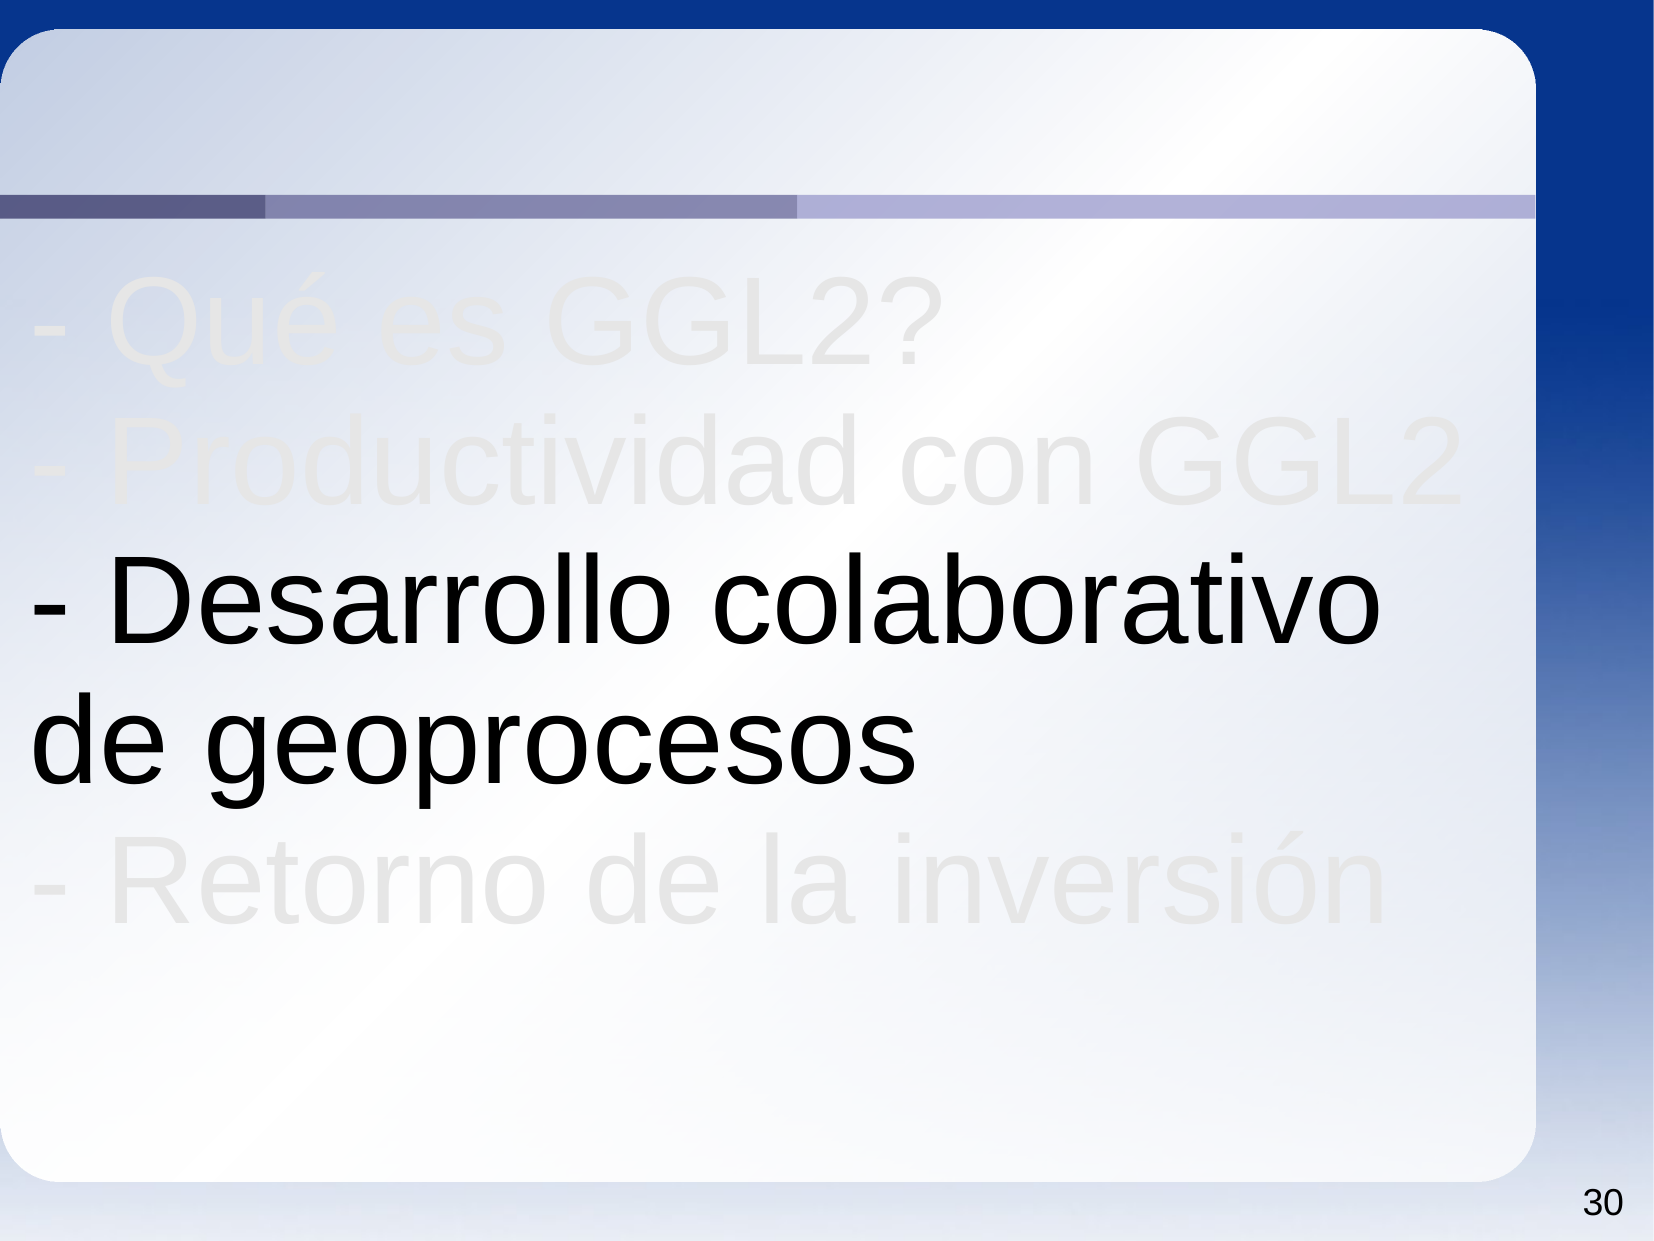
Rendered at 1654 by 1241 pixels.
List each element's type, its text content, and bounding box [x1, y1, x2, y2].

picture [0, 0, 1654, 1241]
subtitle - Qué es GGL2? - Productividad con GGL2 - Desarrollo colaborativo de geoprocesos - Retorno de la inversión [29, 49, 1506, 1152]
